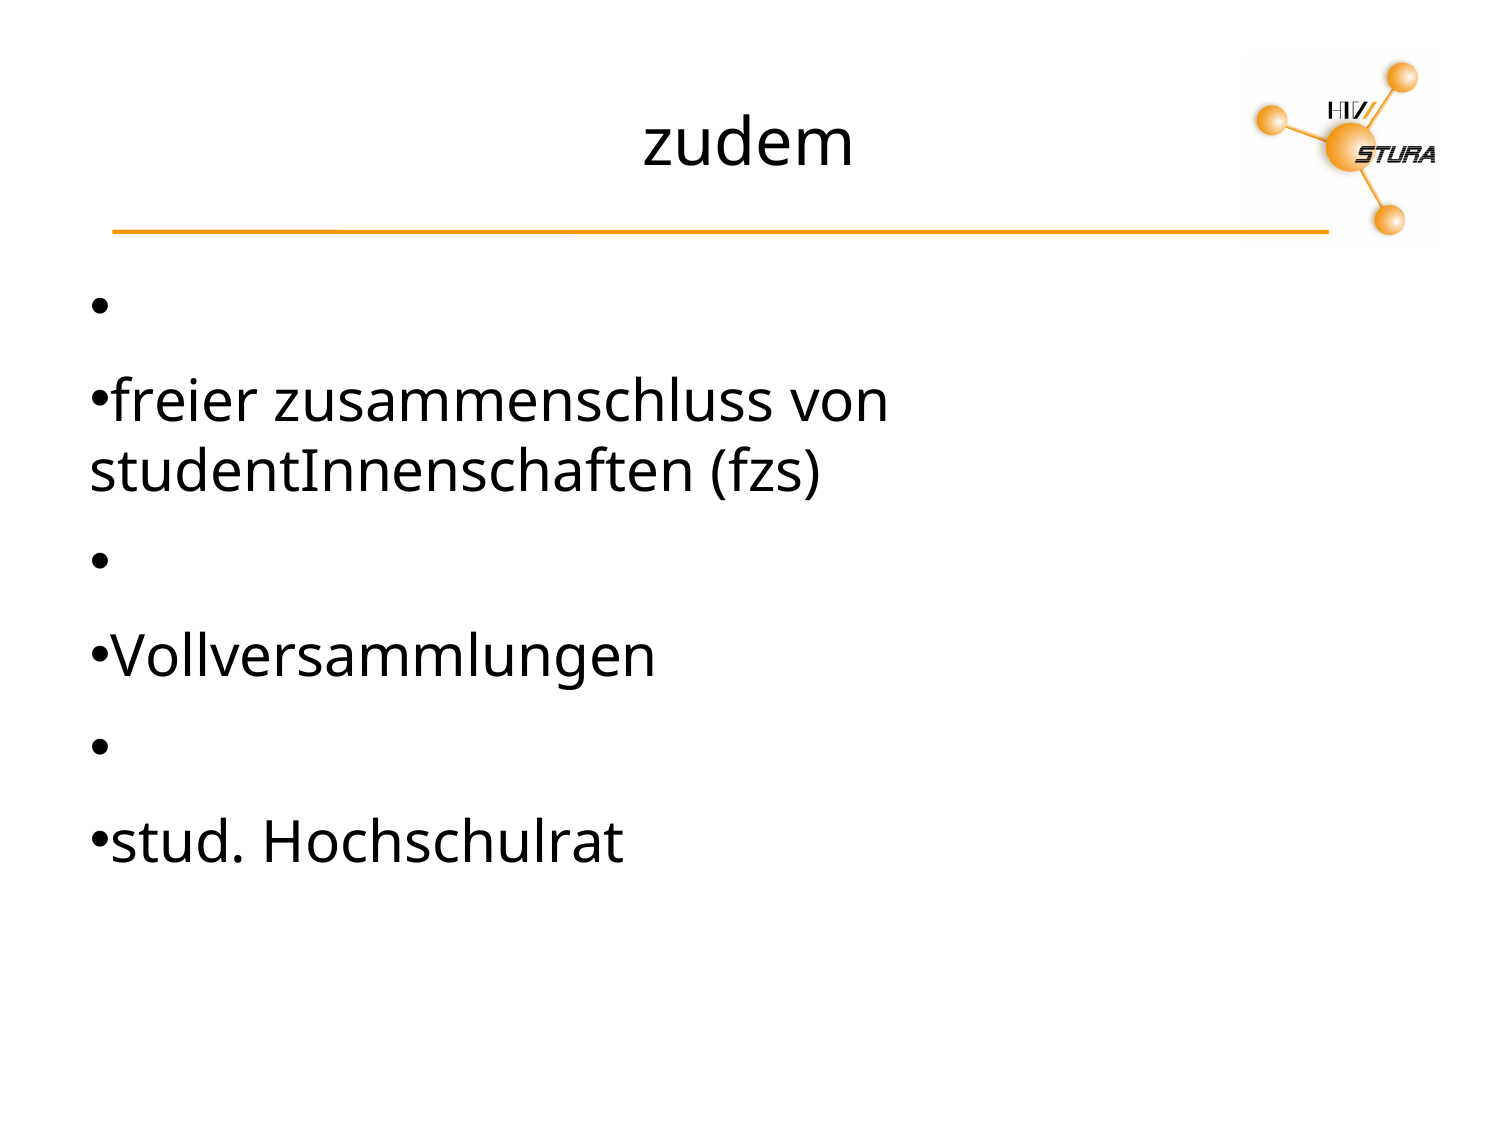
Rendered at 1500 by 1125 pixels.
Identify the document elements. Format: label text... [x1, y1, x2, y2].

list freier zusammenschluss von studentInnenschaften (fzs) Vollversammlungen stud. Hochschulrat [75, 262, 1426, 1063]
title zudem [74, 90, 1424, 187]
